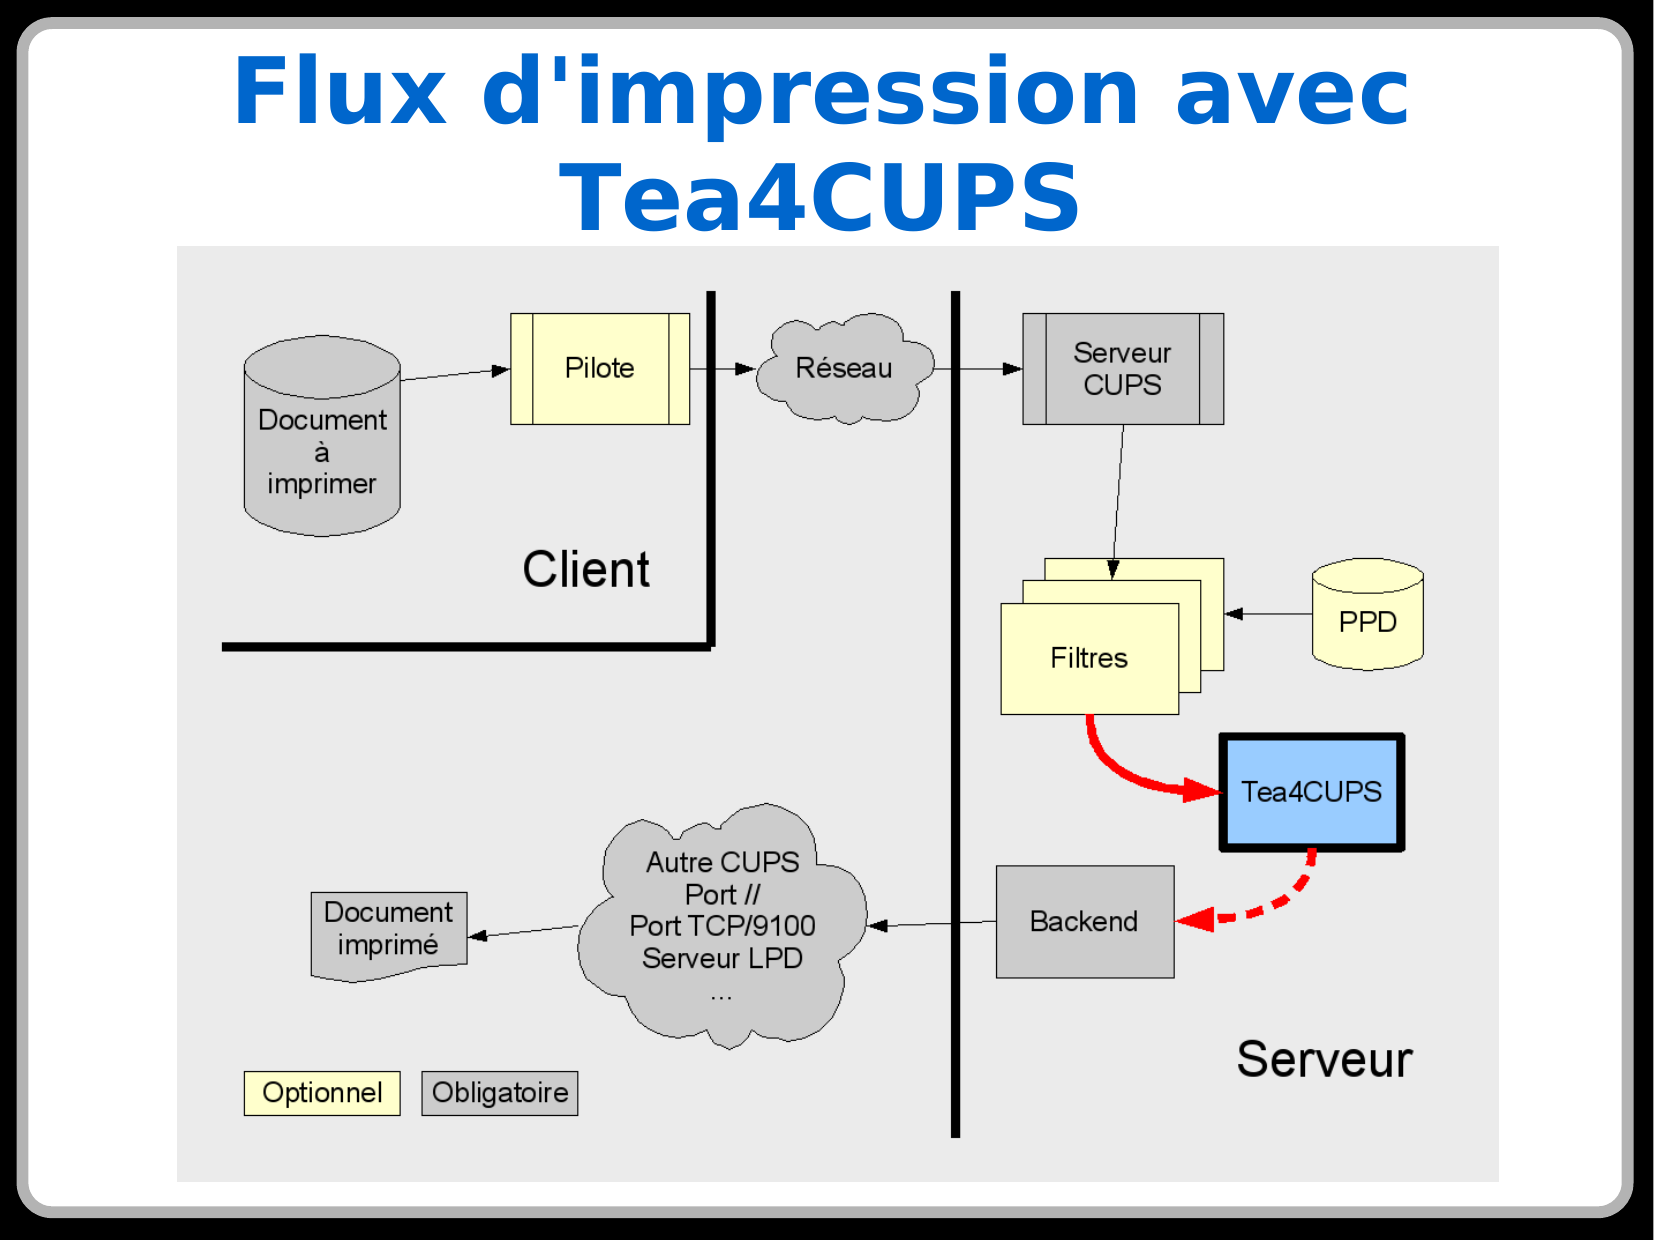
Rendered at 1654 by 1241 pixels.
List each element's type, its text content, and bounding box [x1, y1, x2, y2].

title Flux d'impression avec Tea4CUPS [67, 38, 1577, 253]
picture [177, 246, 1499, 1182]
